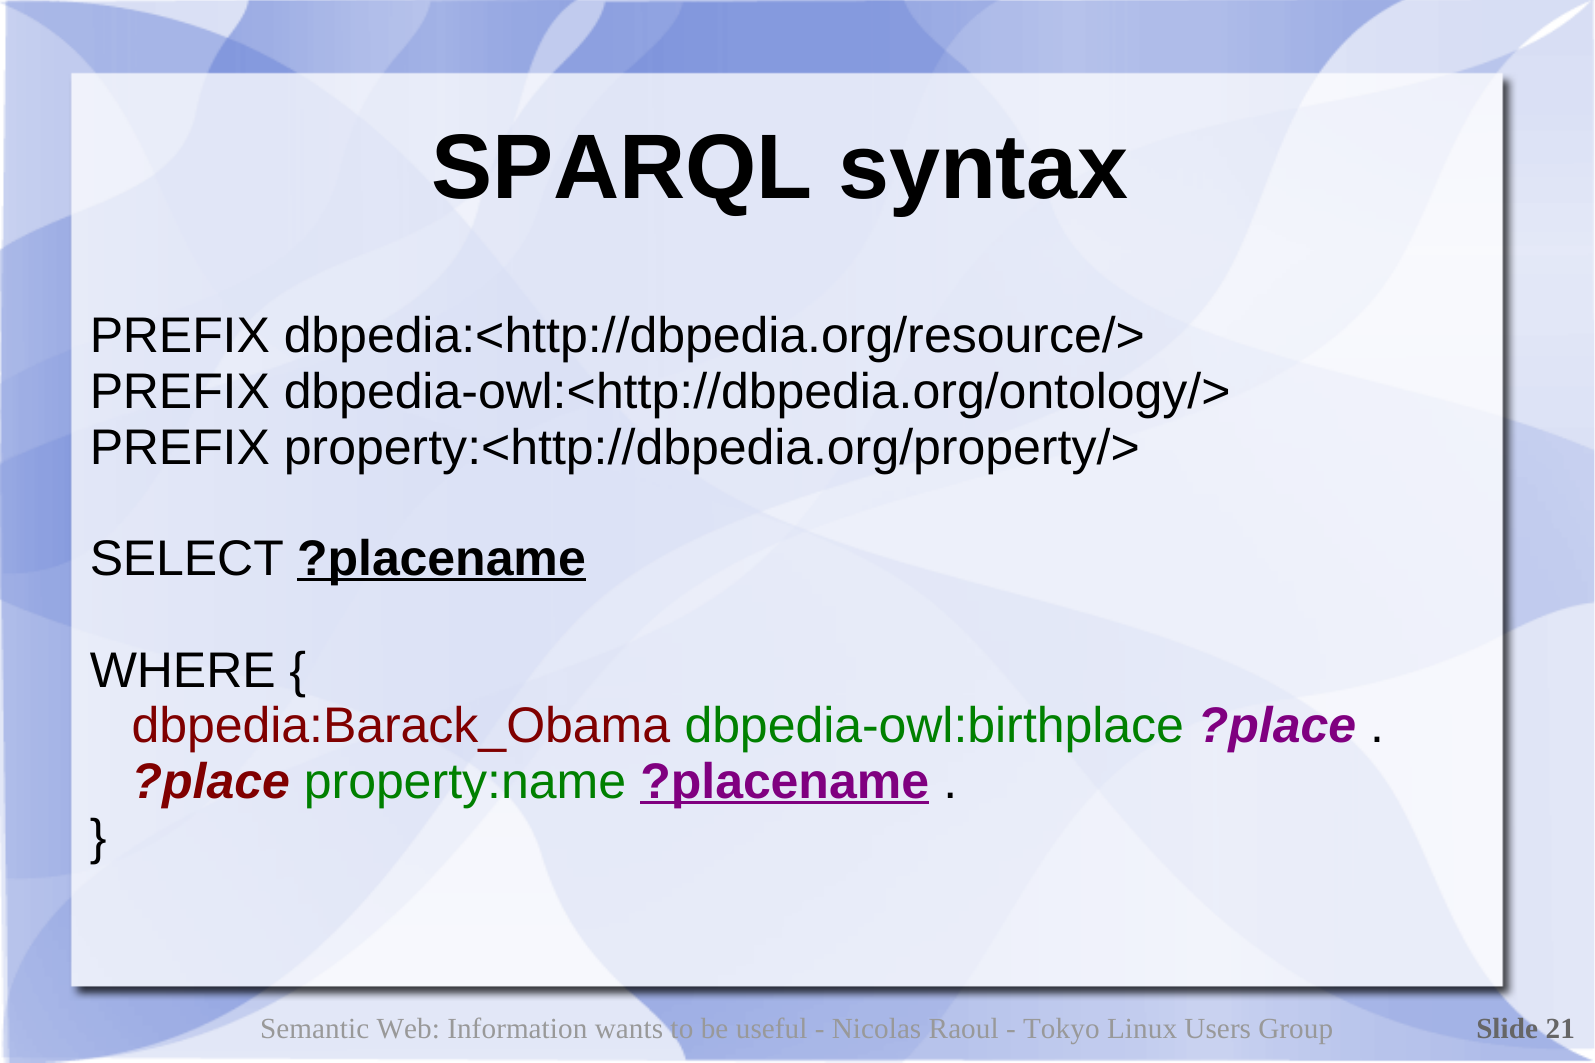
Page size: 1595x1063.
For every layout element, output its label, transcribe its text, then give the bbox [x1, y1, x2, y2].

text_box PREFIX dbpedia:<http://dbpedia.org/resource/> PREFIX dbpedia-owl:<http://dbpedia.org/ontology/> PREFIX property:<http://dbpedia.org/property/> SELECT ?placename WHERE { dbpedia:Barack_Obama dbpedia-owl:birthplace ?place . ?place property:name ?placename . } [75, 300, 1501, 942]
title SPARQL syntax [79, 85, 1481, 248]
picture [0, 0, 1595, 1063]
